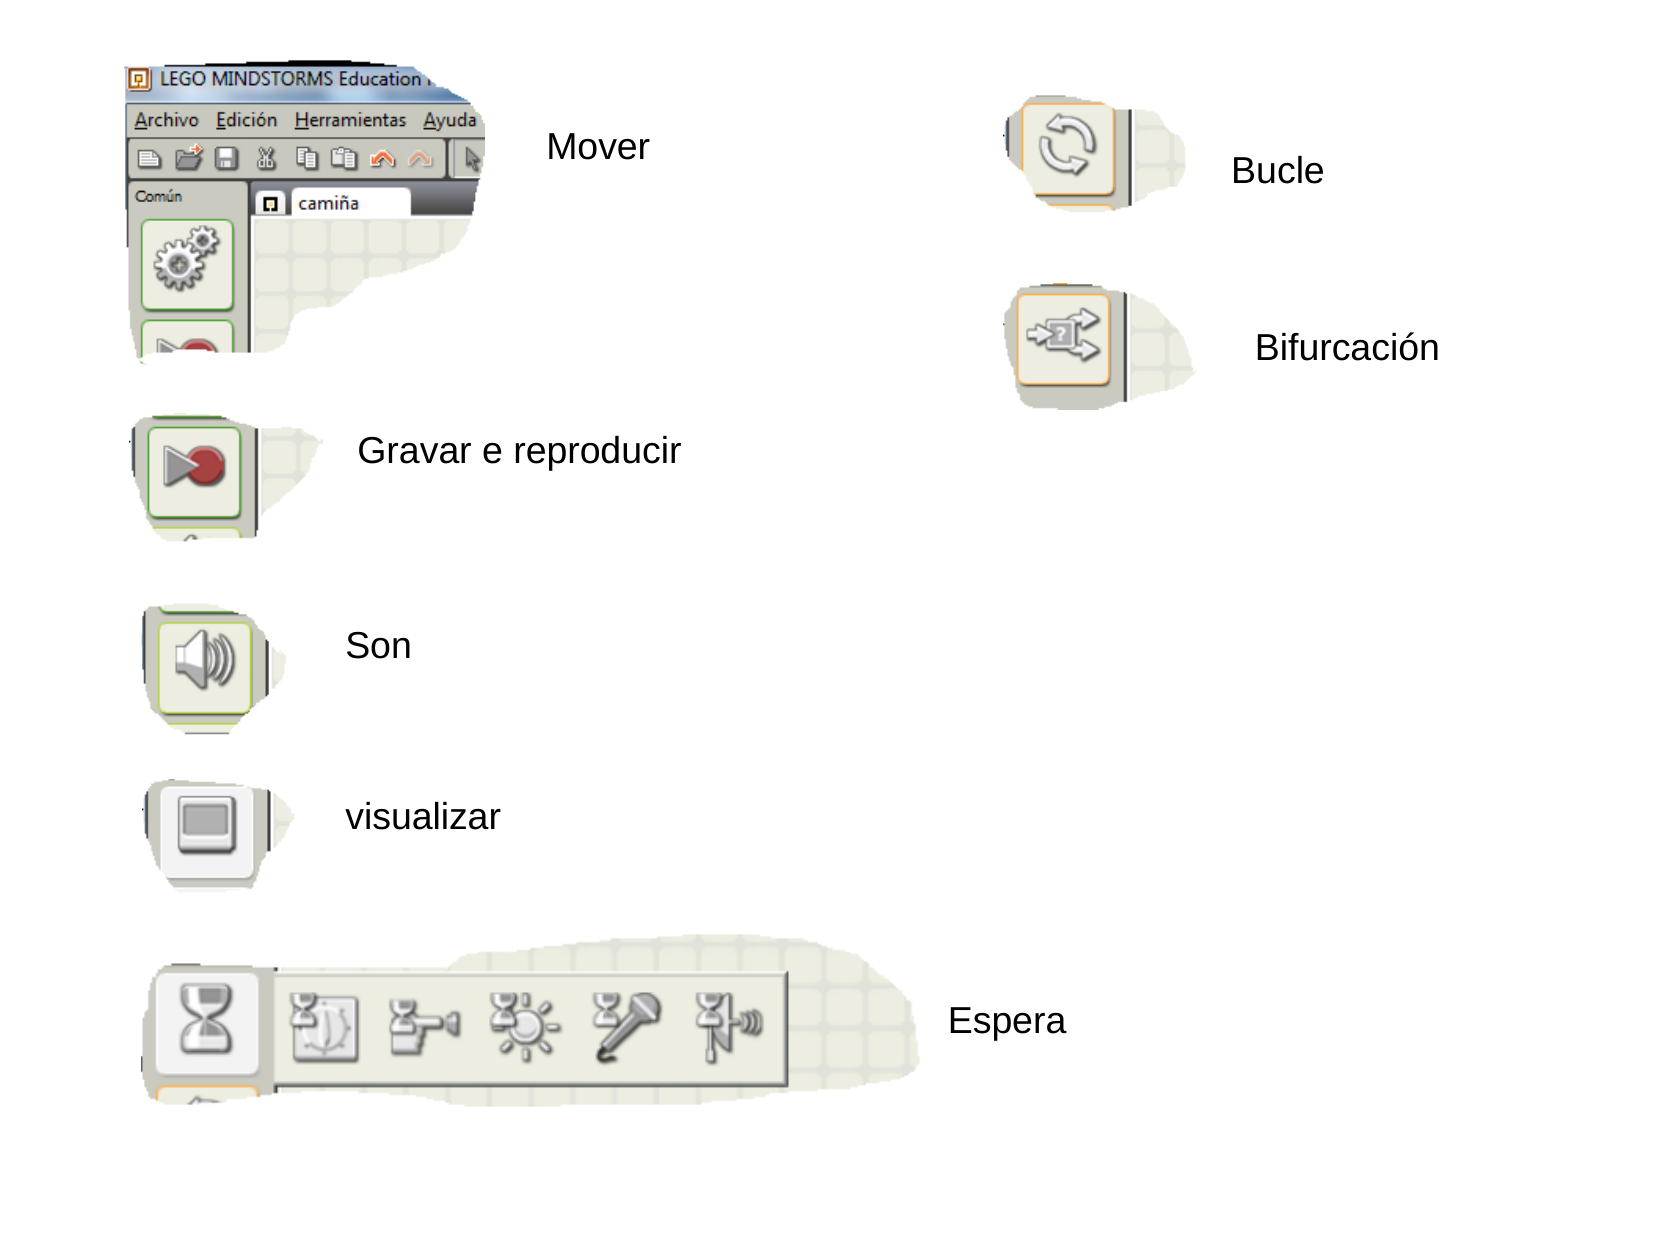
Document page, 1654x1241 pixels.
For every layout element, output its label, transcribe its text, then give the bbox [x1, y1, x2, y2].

picture [142, 779, 296, 894]
picture [141, 602, 288, 736]
picture [1003, 283, 1198, 410]
text_box Mover [531, 118, 851, 175]
picture [124, 59, 485, 367]
text_box Bucle [1216, 141, 1489, 199]
picture [129, 413, 323, 544]
text_box Son [330, 616, 579, 674]
text_box visualizar [330, 787, 532, 886]
picture [1003, 94, 1187, 214]
text_box Gravar e reproducir [342, 421, 721, 520]
text_box Bifurcación [1240, 318, 1489, 376]
picture [141, 933, 922, 1109]
text_box Espera [933, 992, 1182, 1049]
